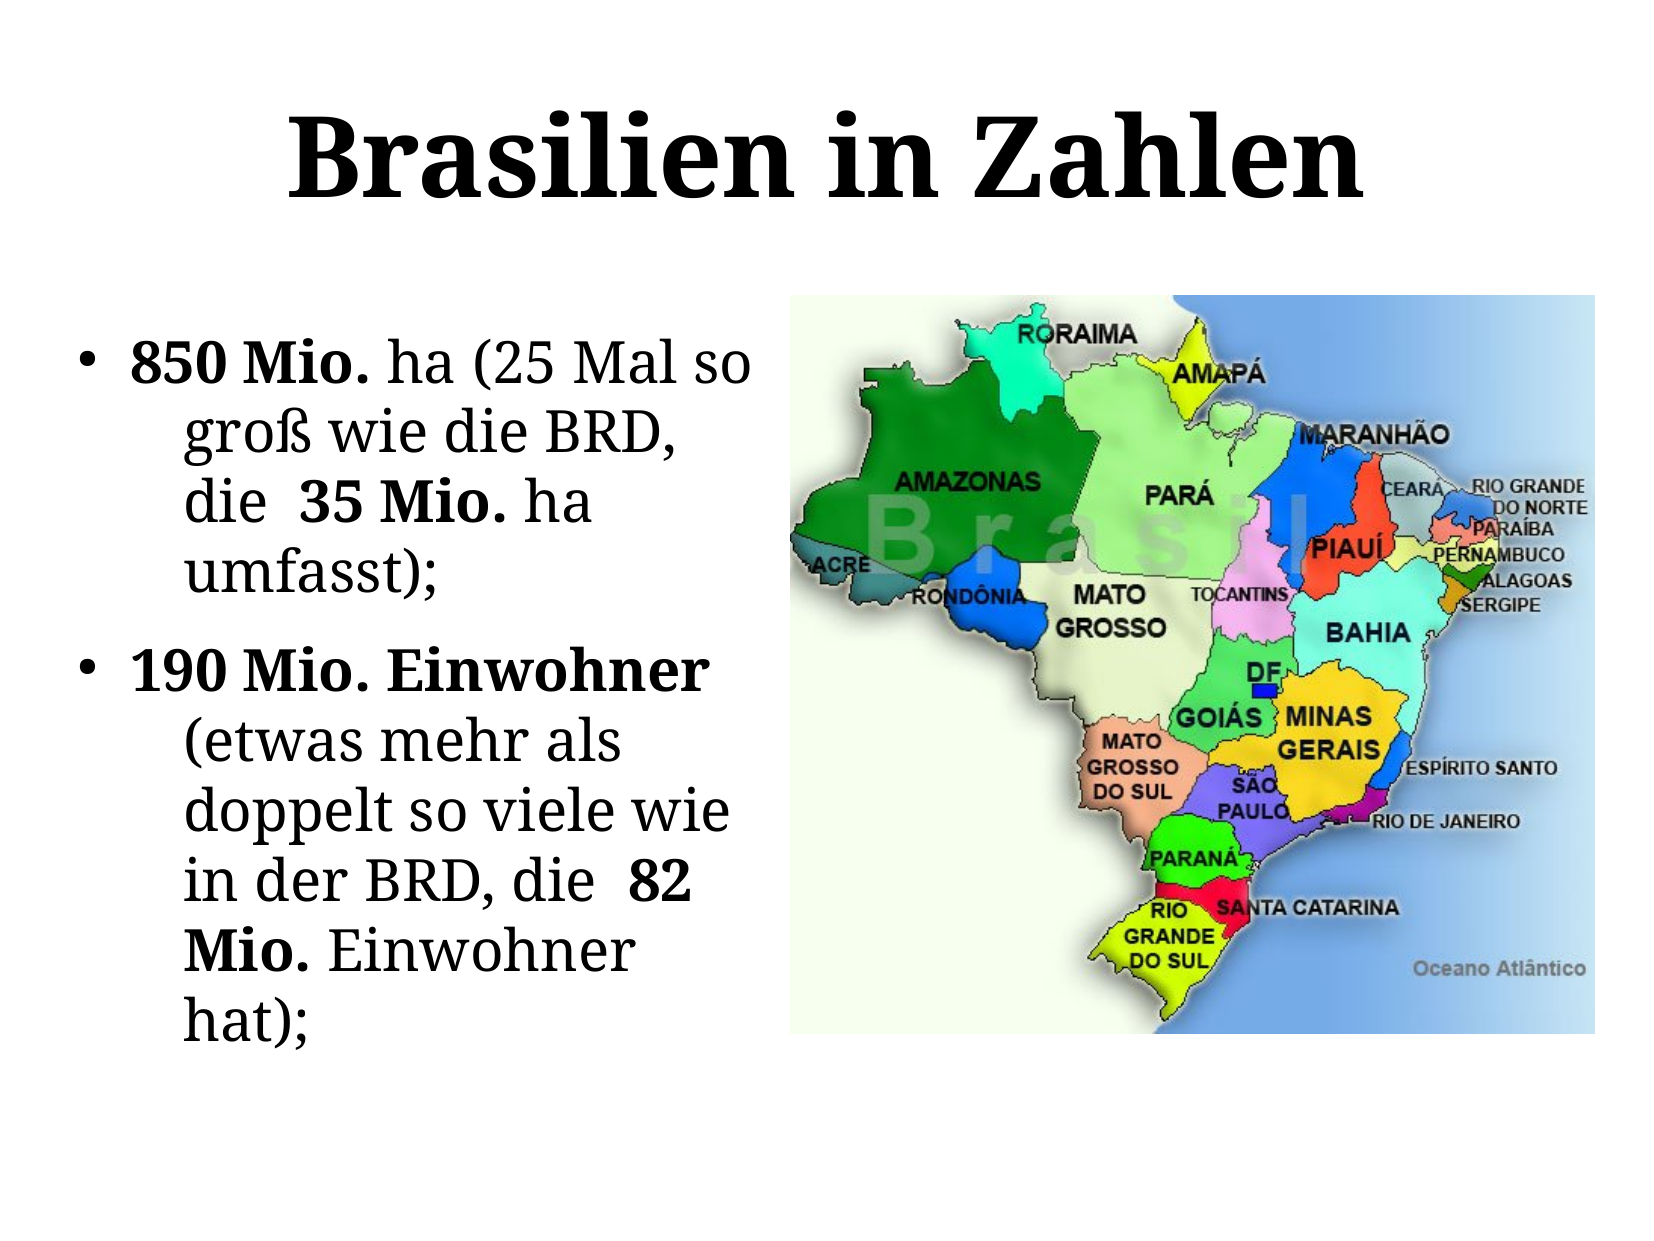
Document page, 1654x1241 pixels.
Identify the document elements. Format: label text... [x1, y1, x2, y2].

title Brasilien in Zahlen [82, 56, 1571, 250]
list 850 Mio. ha (25 Mal so groß wie die BRD, die 35 Mio. ha umfasst); 190 Mio. Einwohner (etwas mehr als doppelt so viele wie in der BRD, die 82 Mio. Einwohner hat); [41, 324, 768, 1129]
picture [790, 295, 1595, 1034]
